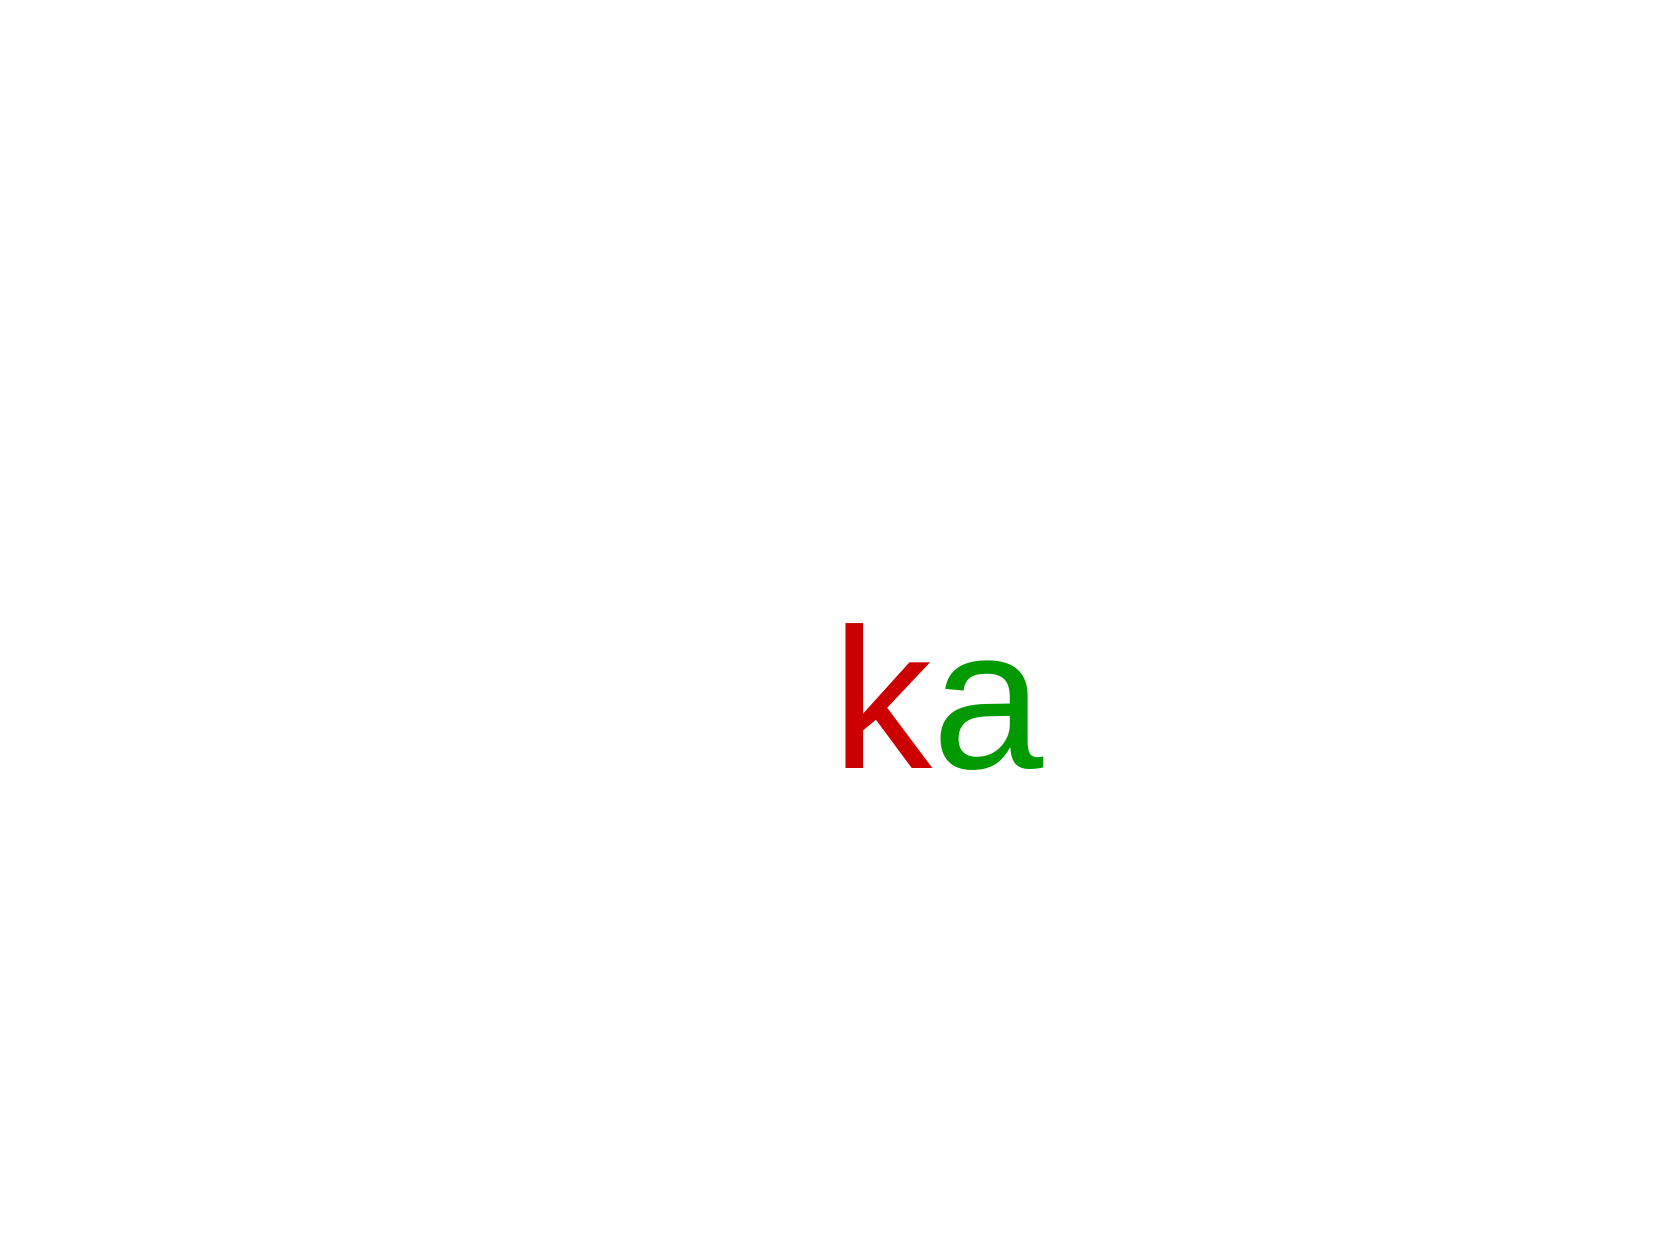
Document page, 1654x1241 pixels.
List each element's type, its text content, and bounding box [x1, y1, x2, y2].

subtitle ka [82, 290, 1571, 1109]
